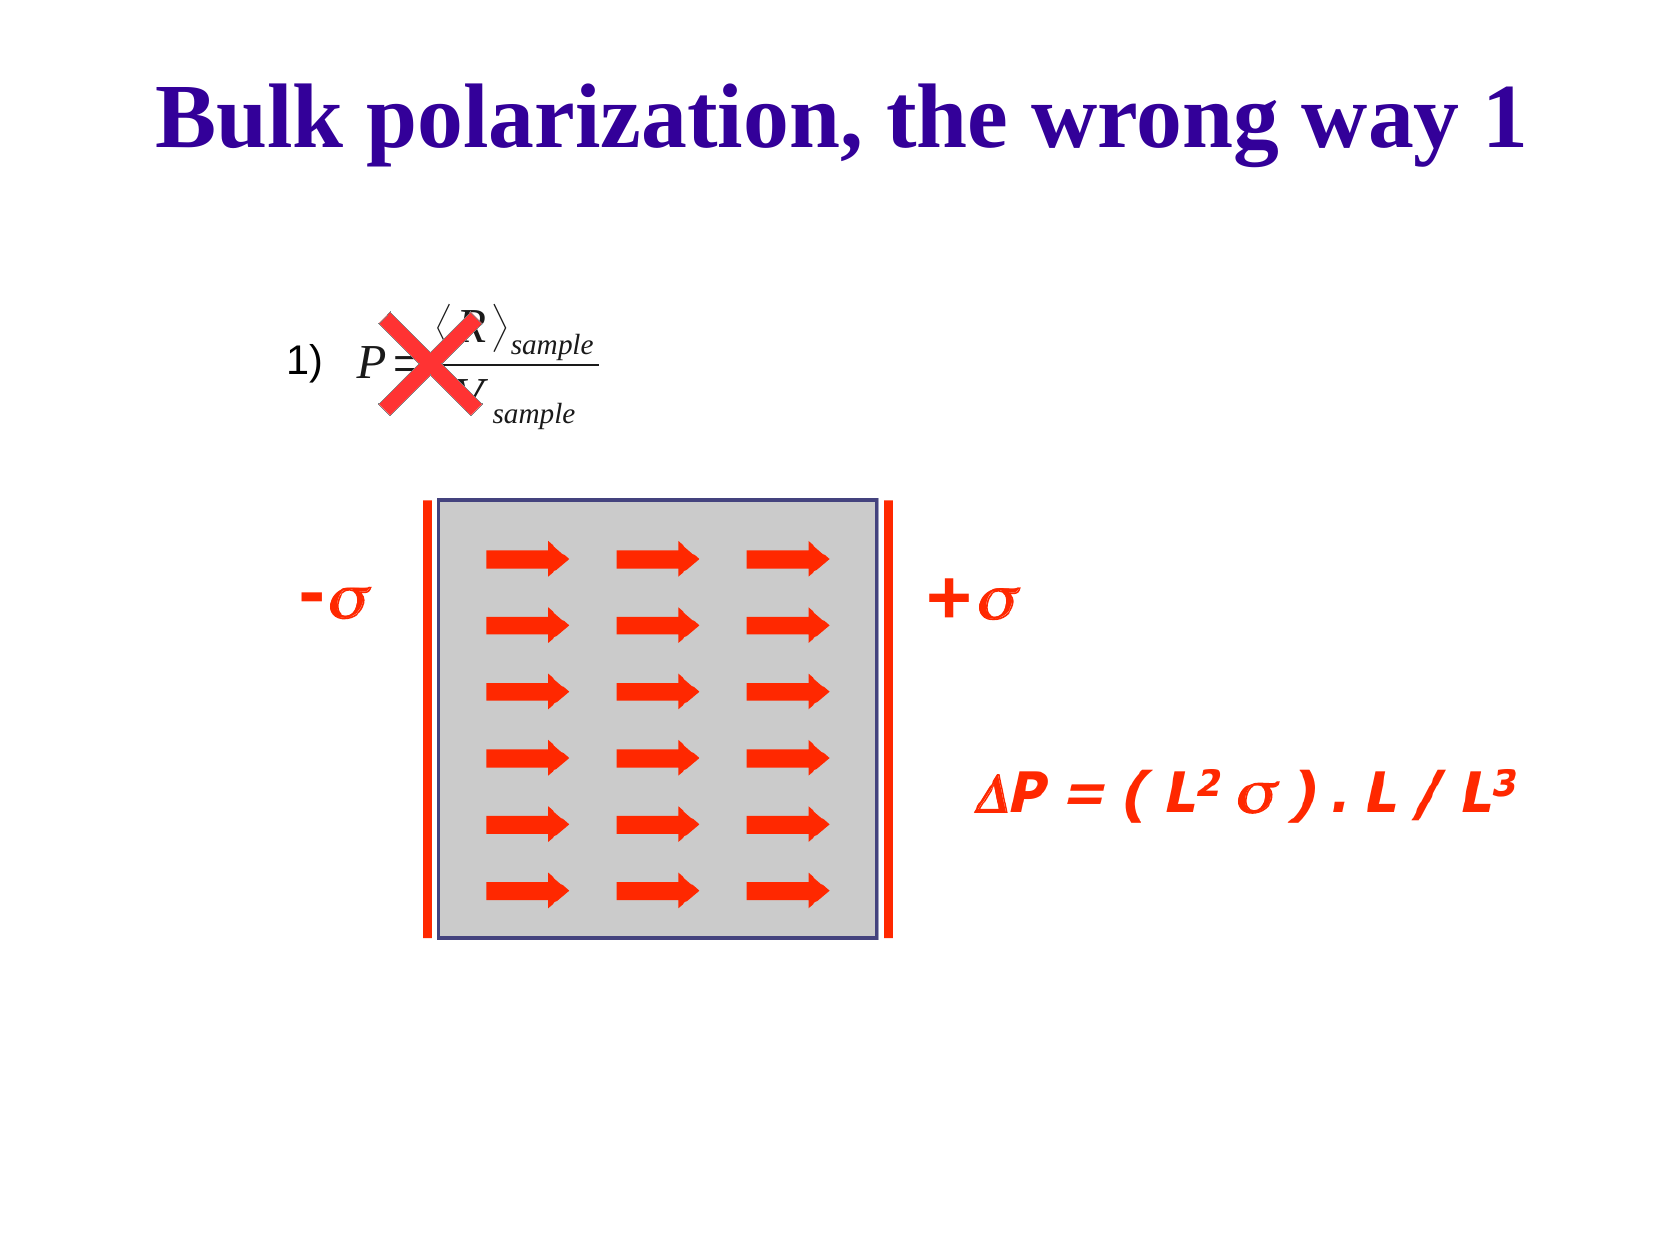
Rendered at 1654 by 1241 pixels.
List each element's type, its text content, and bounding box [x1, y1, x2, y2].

text_box [378, 311, 483, 416]
chart [341, 300, 612, 430]
picture [260, 455, 1563, 984]
text_box 1) [234, 325, 341, 392]
title Bulk polarization, the wrong way 1 [23, 20, 1654, 214]
